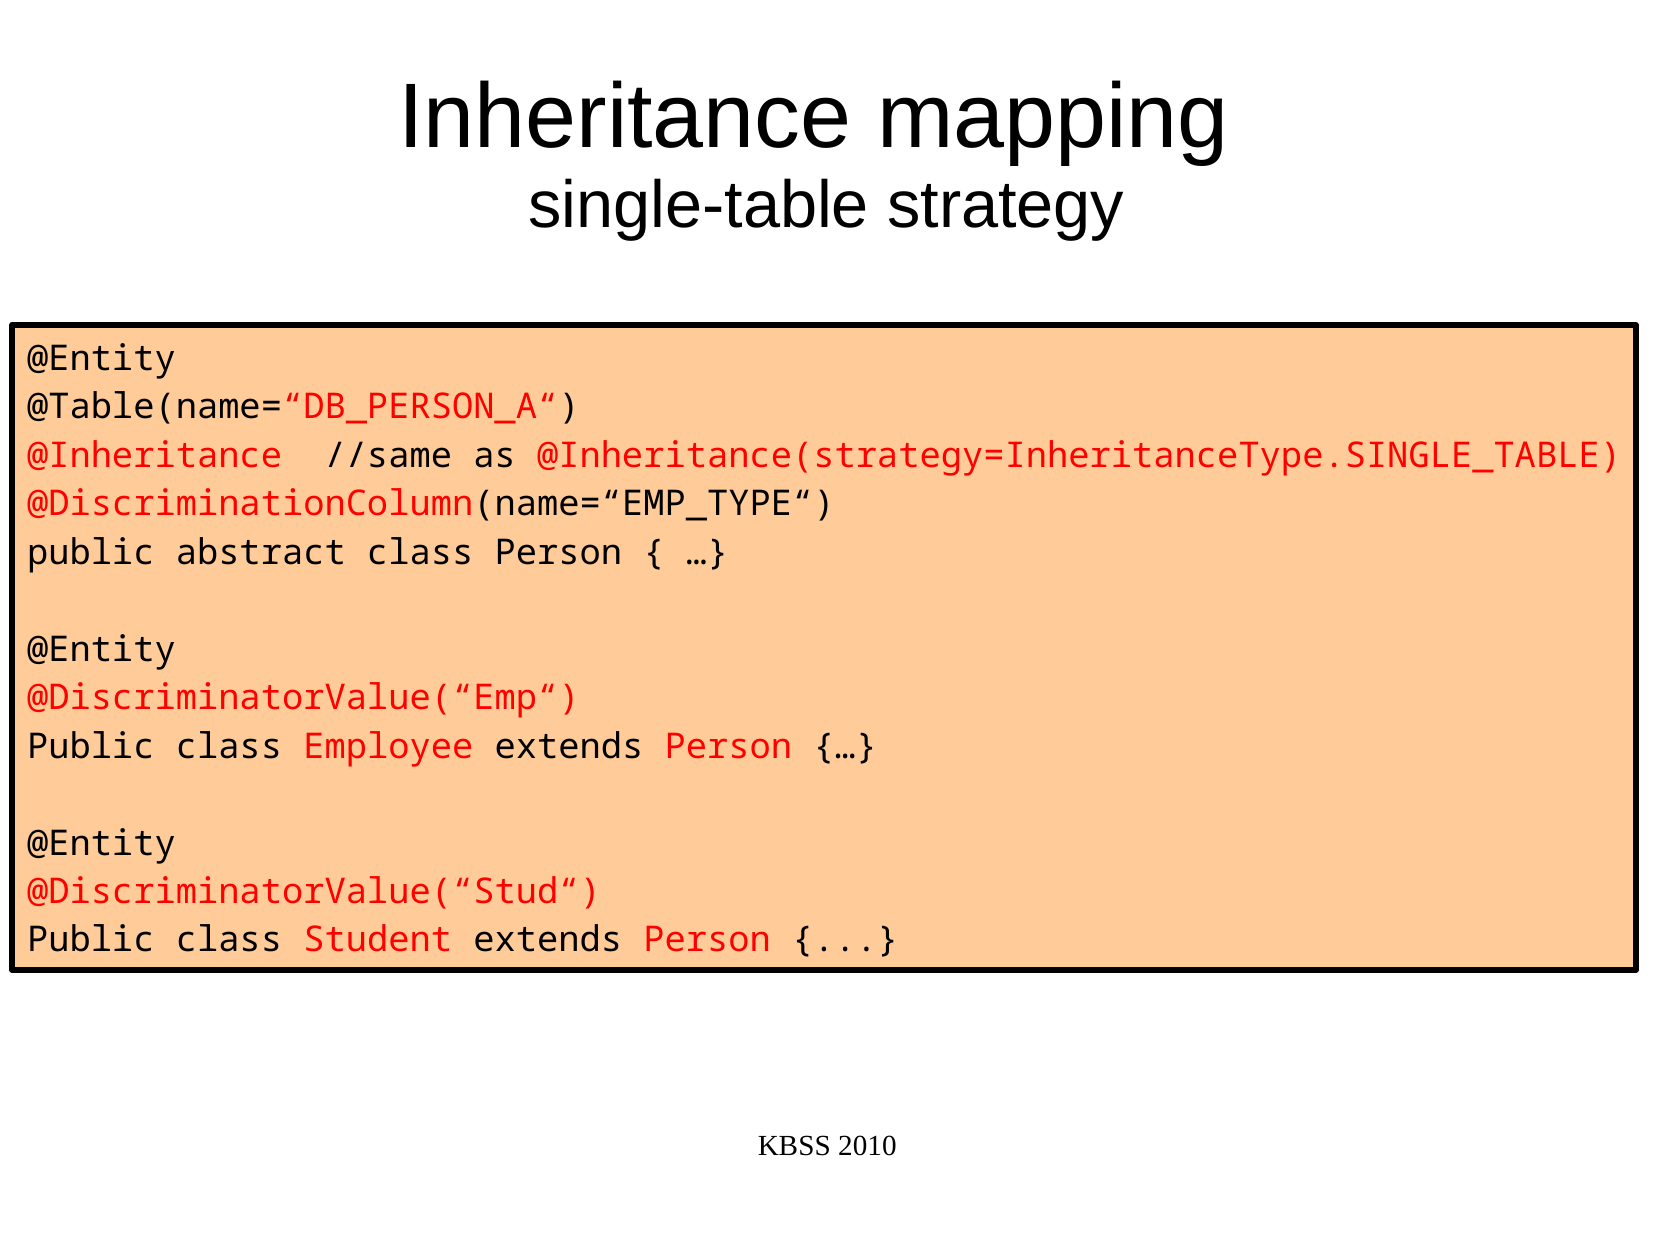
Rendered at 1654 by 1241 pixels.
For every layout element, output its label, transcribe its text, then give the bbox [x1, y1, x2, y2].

title Inheritance mapping single-table strategy [82, 49, 1571, 257]
text_box @Entity @Table(name=“DB_PERSON_A“) @Inheritance //same as @Inheritance(strategy=InheritanceType.SINGLE_TABLE) @DiscriminationColumn(name=“EMP_TYPE“) public abstract class Person { …} @Entity @DiscriminatorValue(“Emp“) Public class Employee extends Person {…} @Entity @DiscriminatorValue(“Stud“) Public class Student extends Person {...} [12, 324, 1636, 877]
